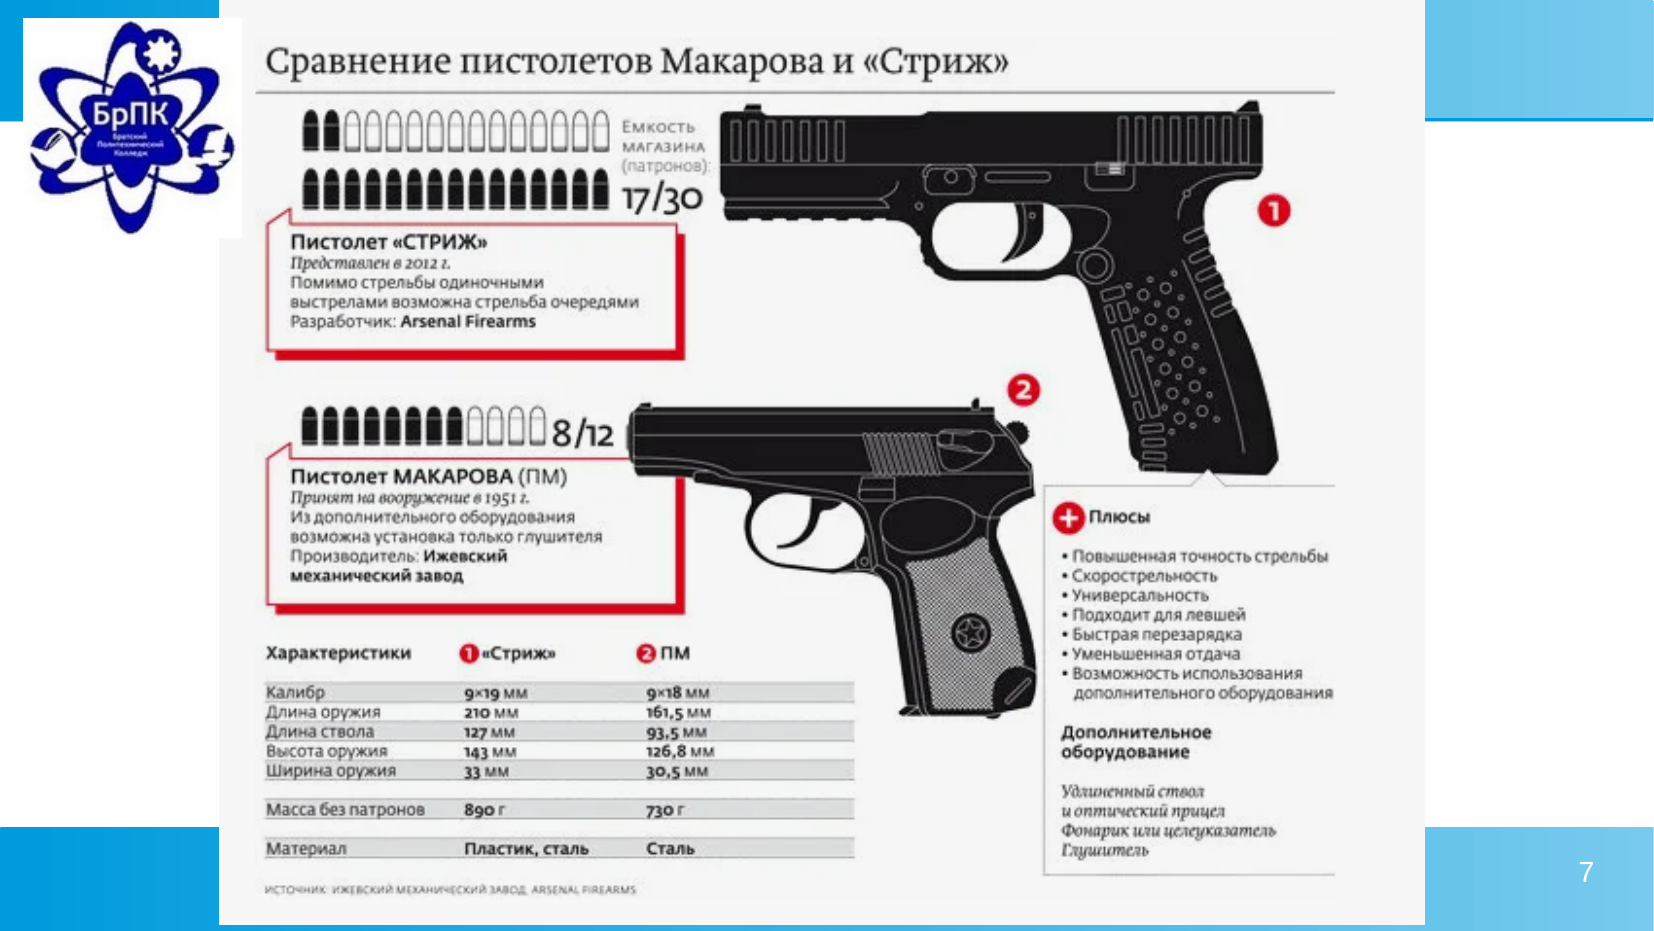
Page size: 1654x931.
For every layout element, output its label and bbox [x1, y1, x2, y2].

picture [23, 0, 1425, 926]
